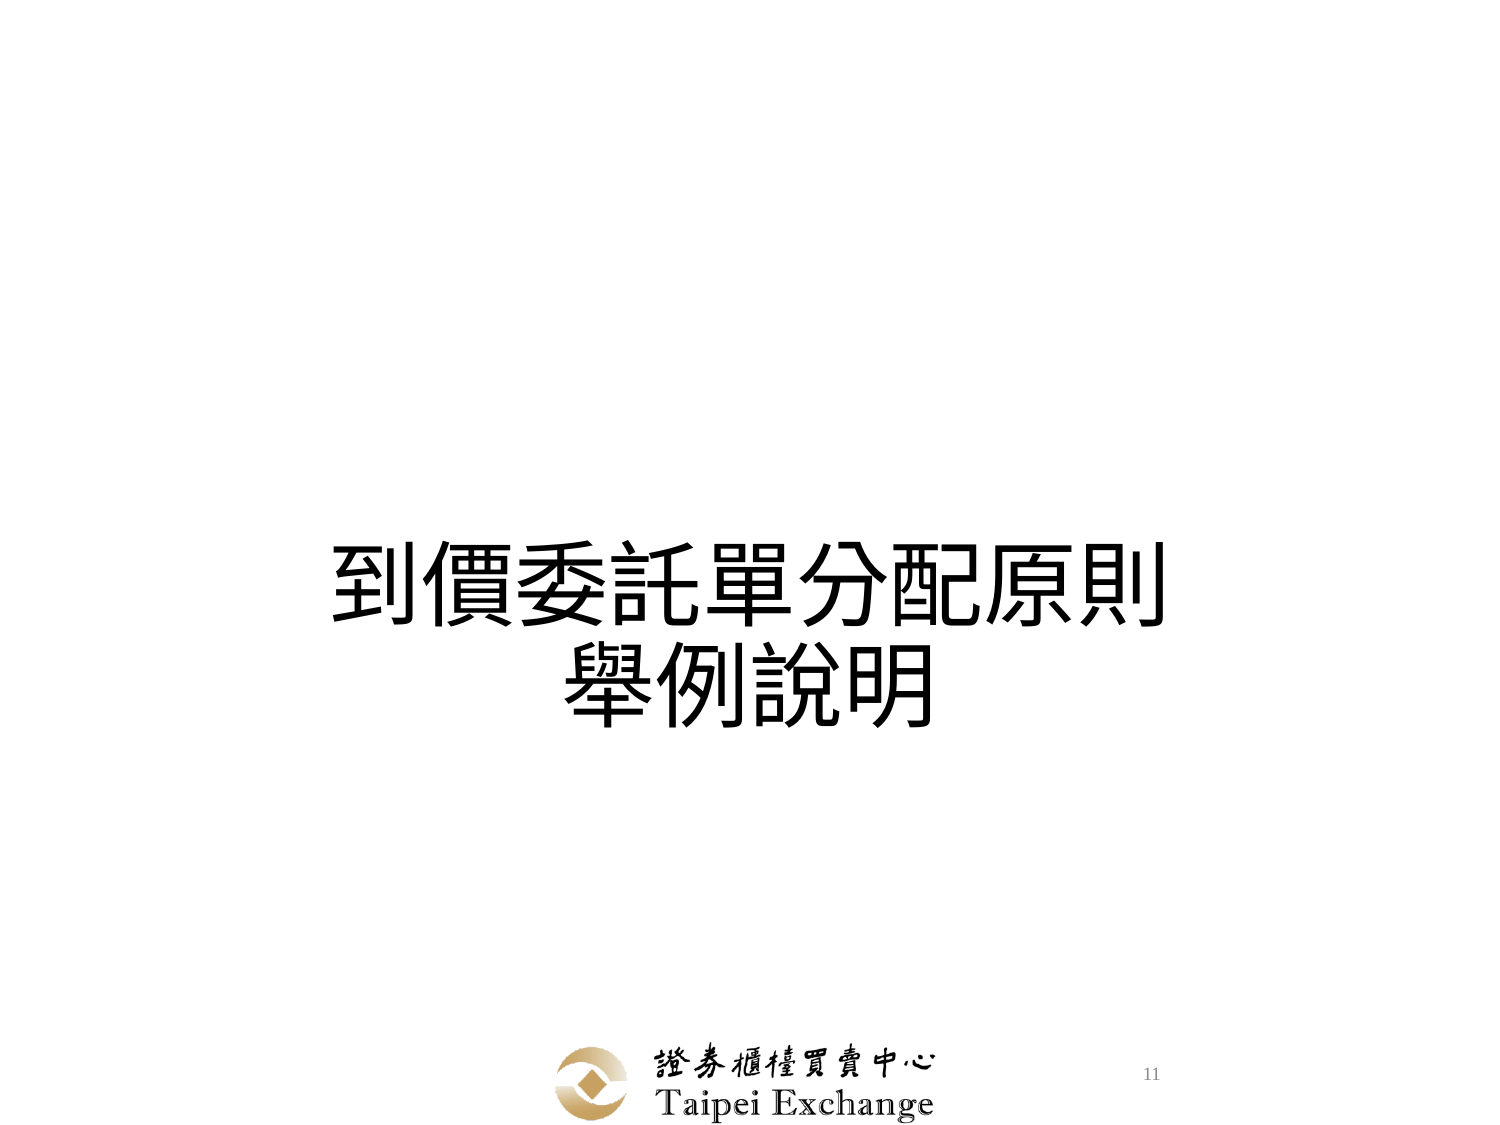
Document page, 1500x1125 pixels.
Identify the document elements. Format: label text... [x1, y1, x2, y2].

title 到價委託單分配原則 舉例說明 [118, 326, 1394, 688]
text_box [1127, 1042, 1466, 1103]
